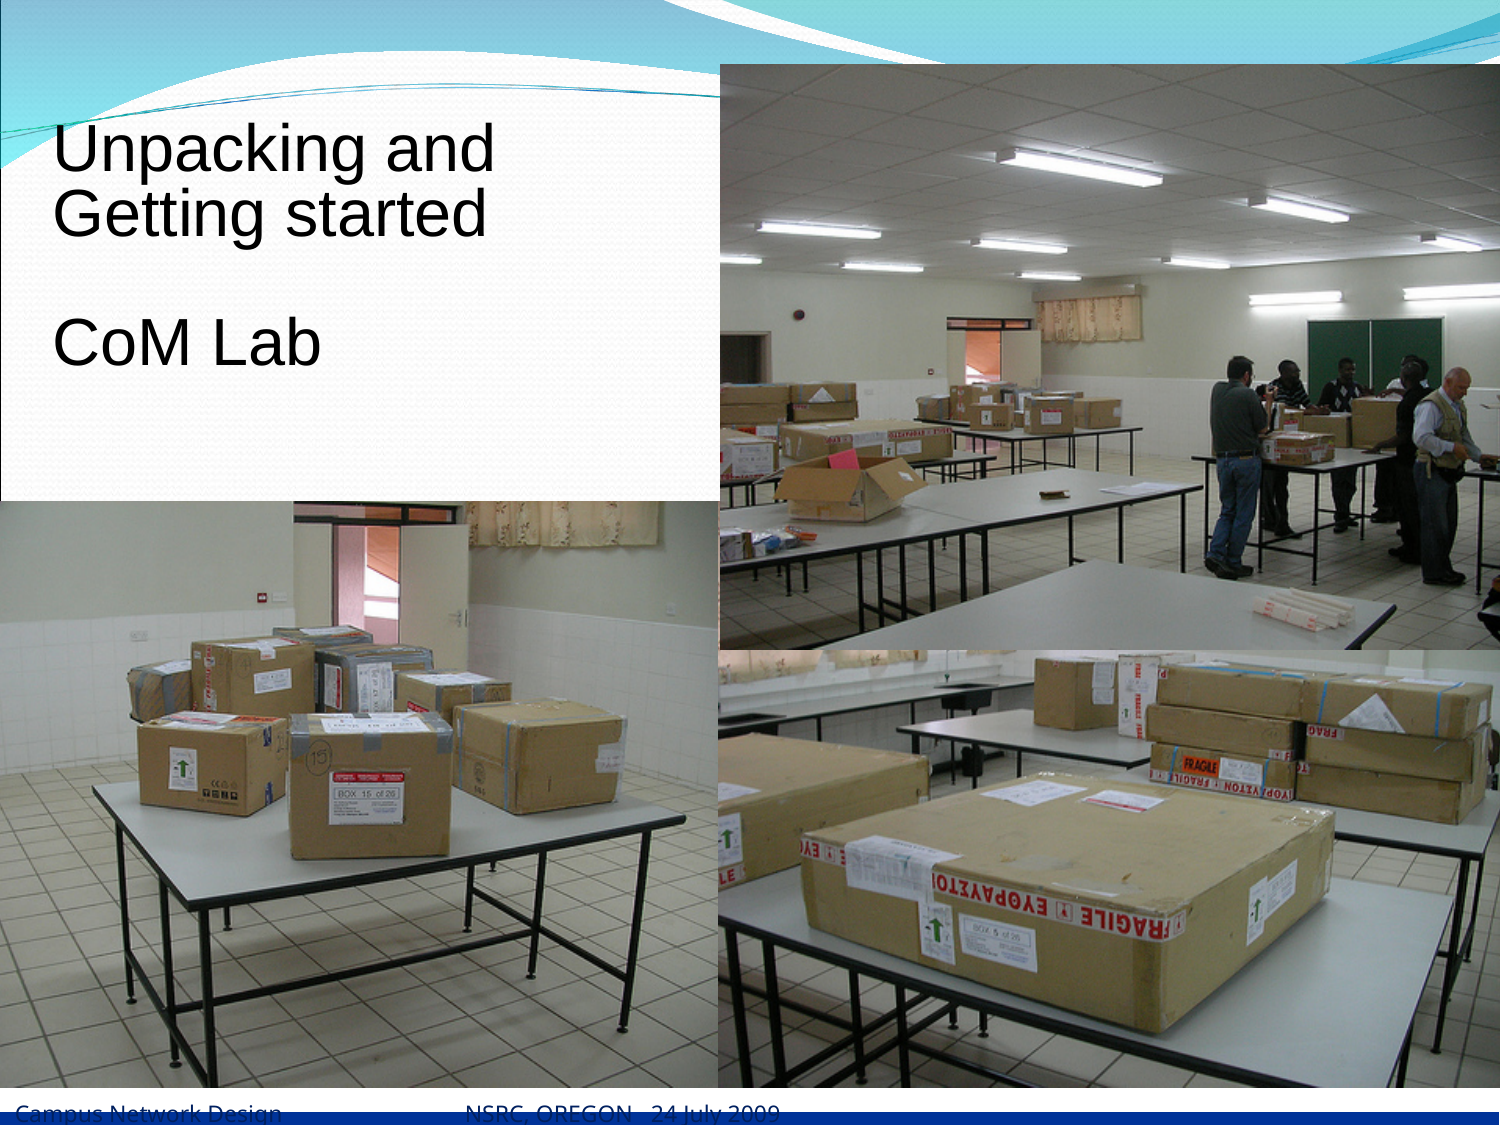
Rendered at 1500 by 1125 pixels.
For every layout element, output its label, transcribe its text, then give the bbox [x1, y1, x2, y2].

picture [0, 0, 1500, 1125]
picture [67, 1111, 74, 1121]
text_box Unpacking and Getting started CoM Lab [37, 112, 676, 387]
picture [257, 1111, 264, 1121]
